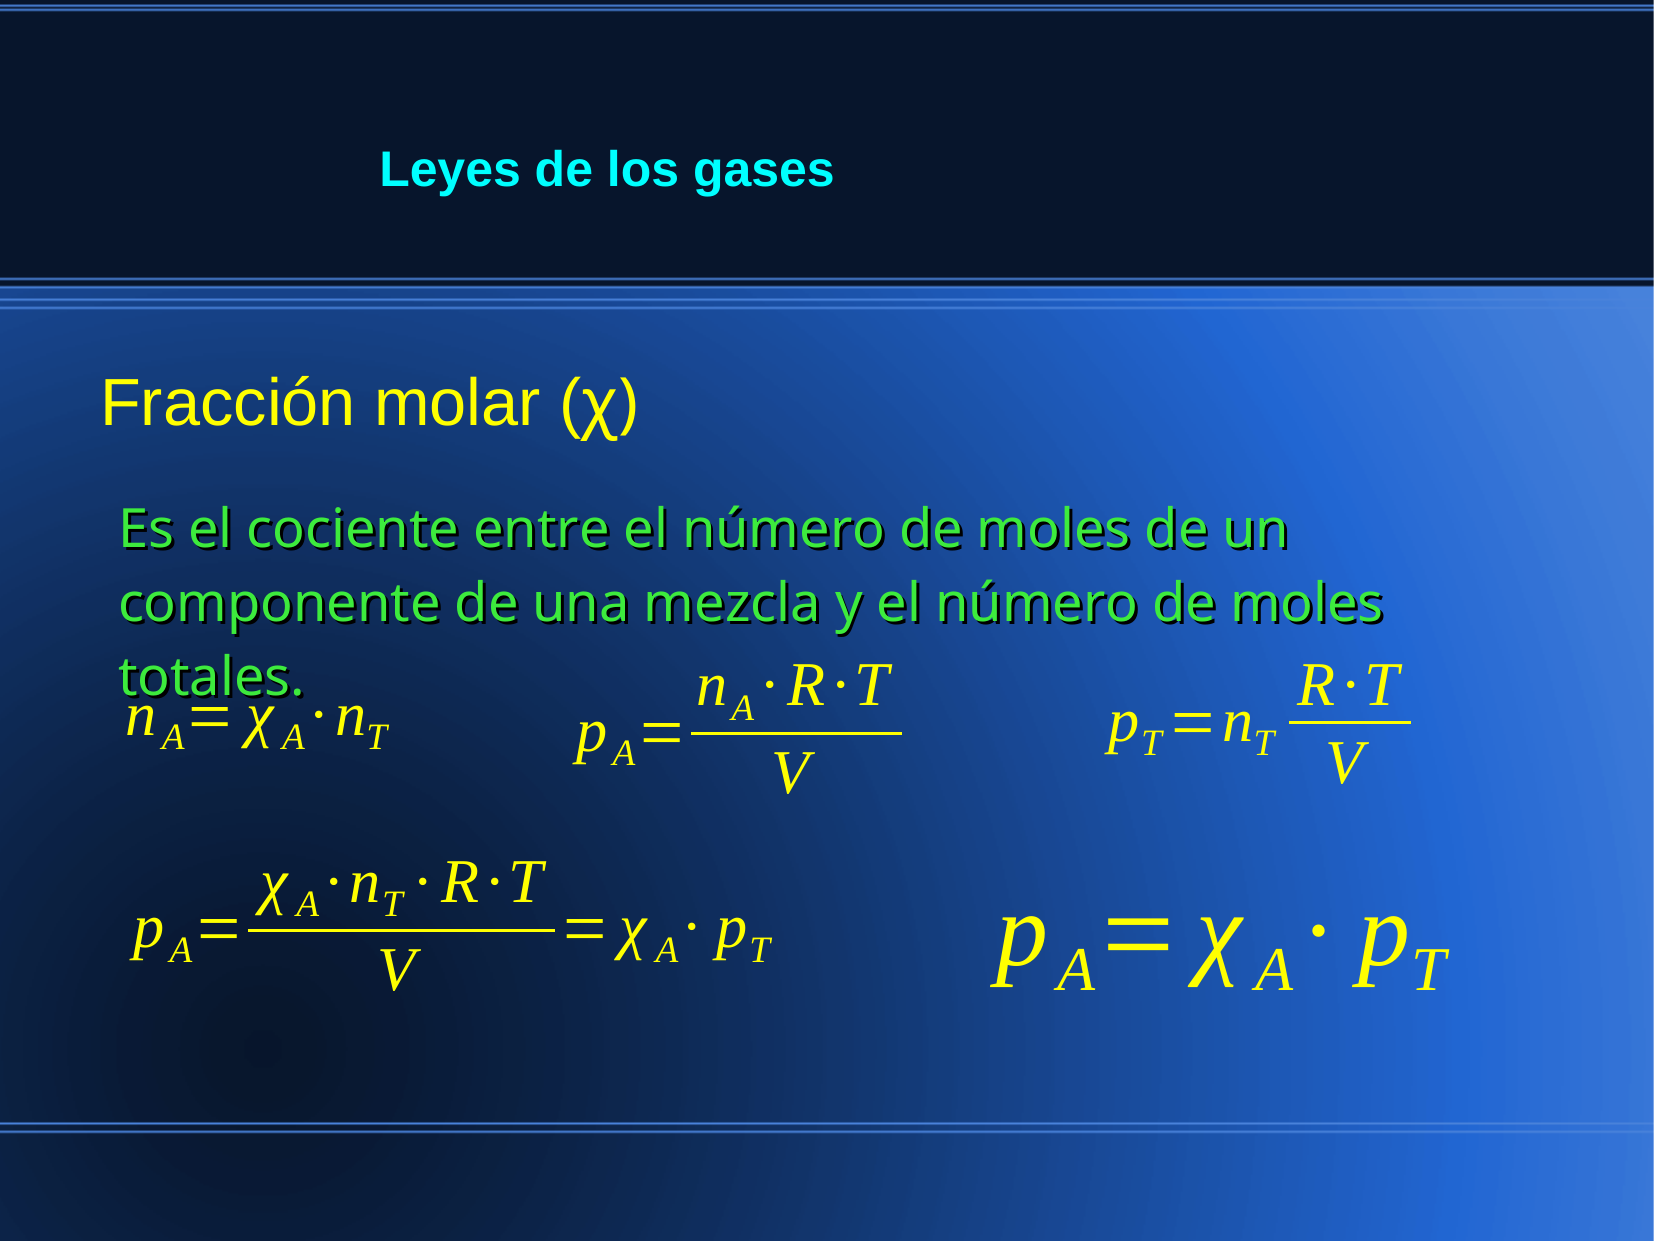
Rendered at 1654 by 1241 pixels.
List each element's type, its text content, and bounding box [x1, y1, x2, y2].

chart [1092, 649, 1420, 798]
title Leyes de los gases [32, 118, 1182, 220]
list Fracción molar (χ) [29, 354, 1565, 462]
text_box Es el cociente entre el número de moles de un componente de una mezcla y el número de moles totales. [118, 489, 1565, 680]
picture [0, 0, 1654, 1241]
chart [561, 649, 911, 808]
chart [974, 873, 1462, 1004]
chart [118, 846, 782, 1004]
chart [118, 679, 400, 759]
